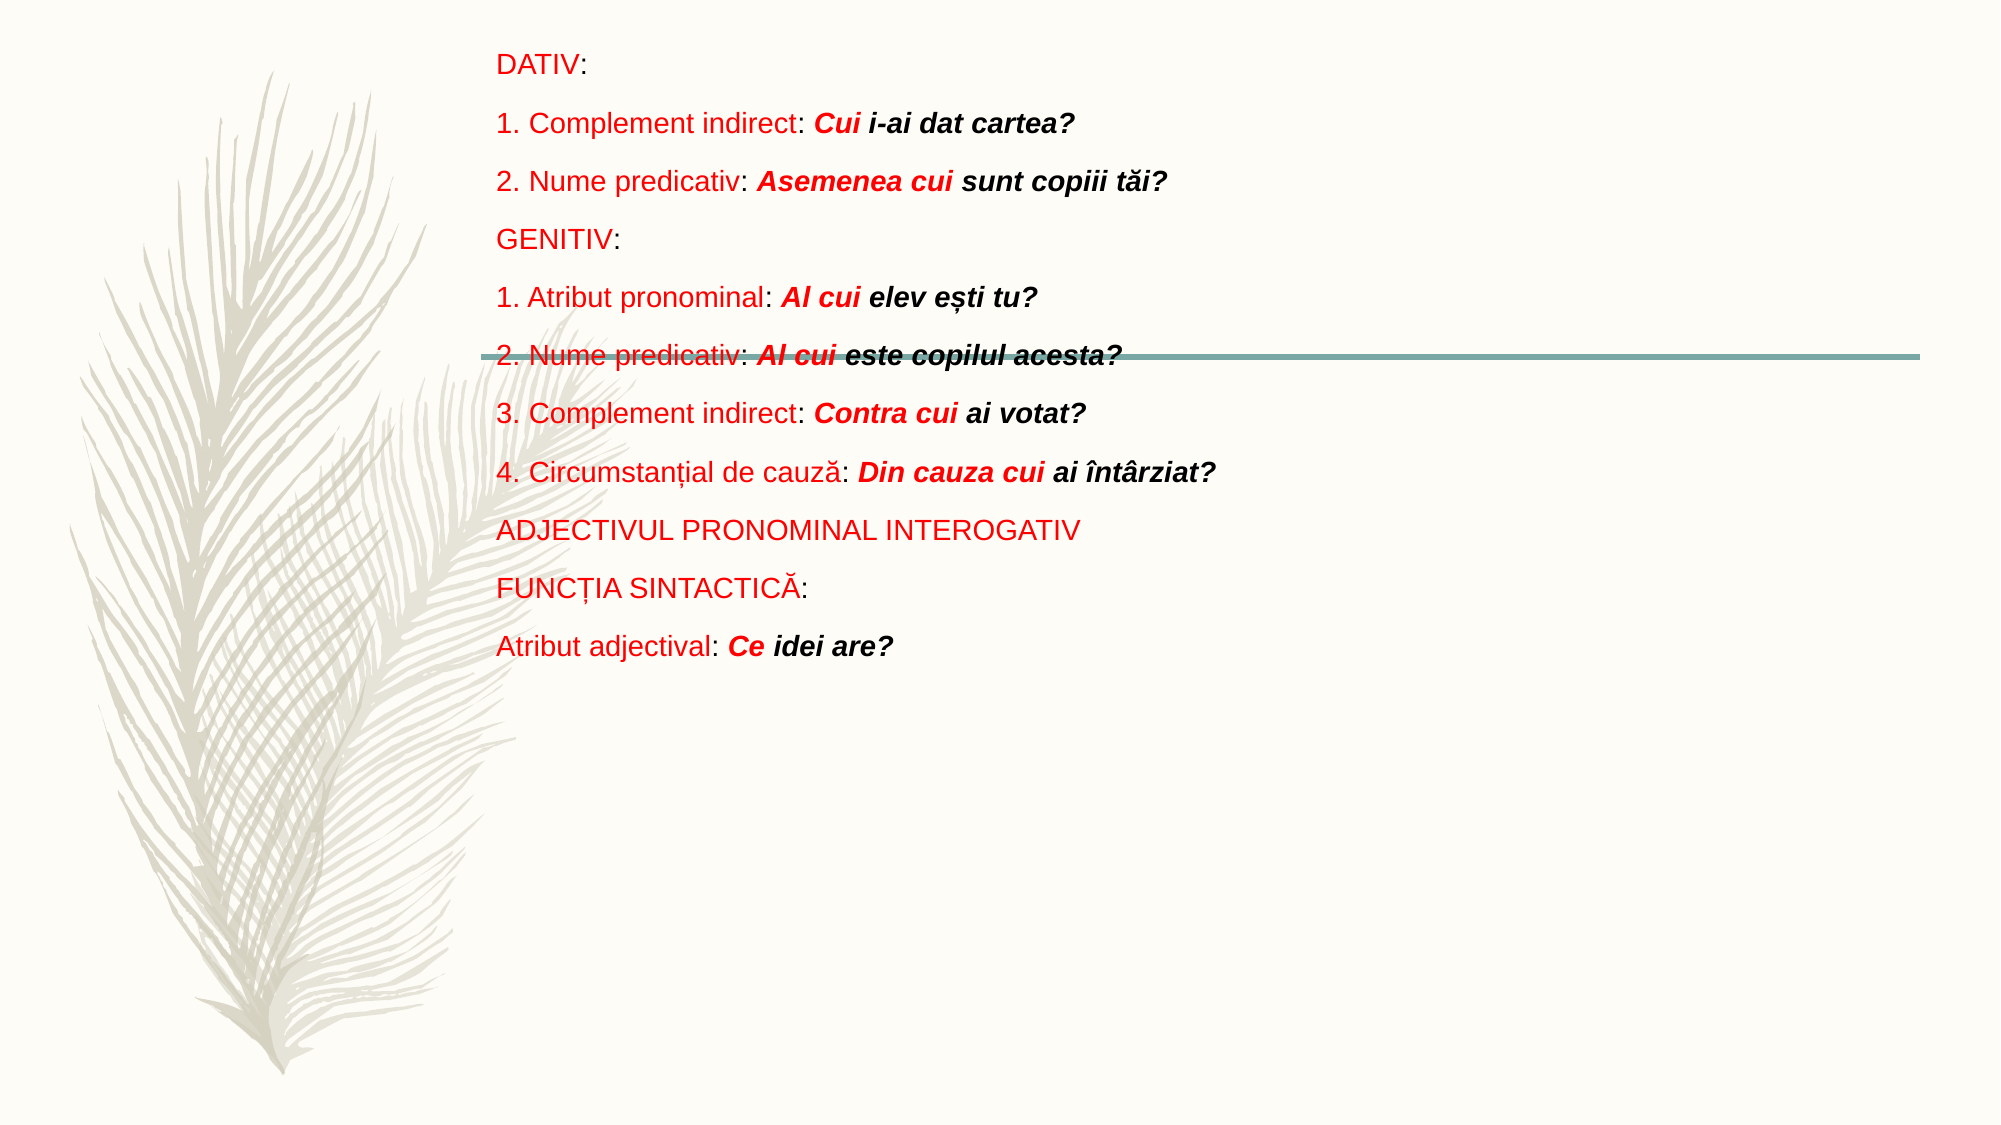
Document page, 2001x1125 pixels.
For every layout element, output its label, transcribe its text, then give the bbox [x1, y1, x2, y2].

list DATIV: 1. Complement indirect: Cui i-ai dat cartea? 2. Nume predicativ: Asemenea cui sunt copiii tăi? GENITIV: 1. Atribut pronominal: Al cui elev ești tu? 2. Nume predicativ: Al cui este copilul acesta? 3. Complement indirect: Contra cui ai votat? 4. Circumstanțial de cauză: Din cauza cui ai întârziat? ADJECTIVUL PRONOMINAL INTEROGATIV FUNCȚIA SINTACTICĂ: Atribut adjectival: Ce idei are? [481, 34, 1920, 999]
